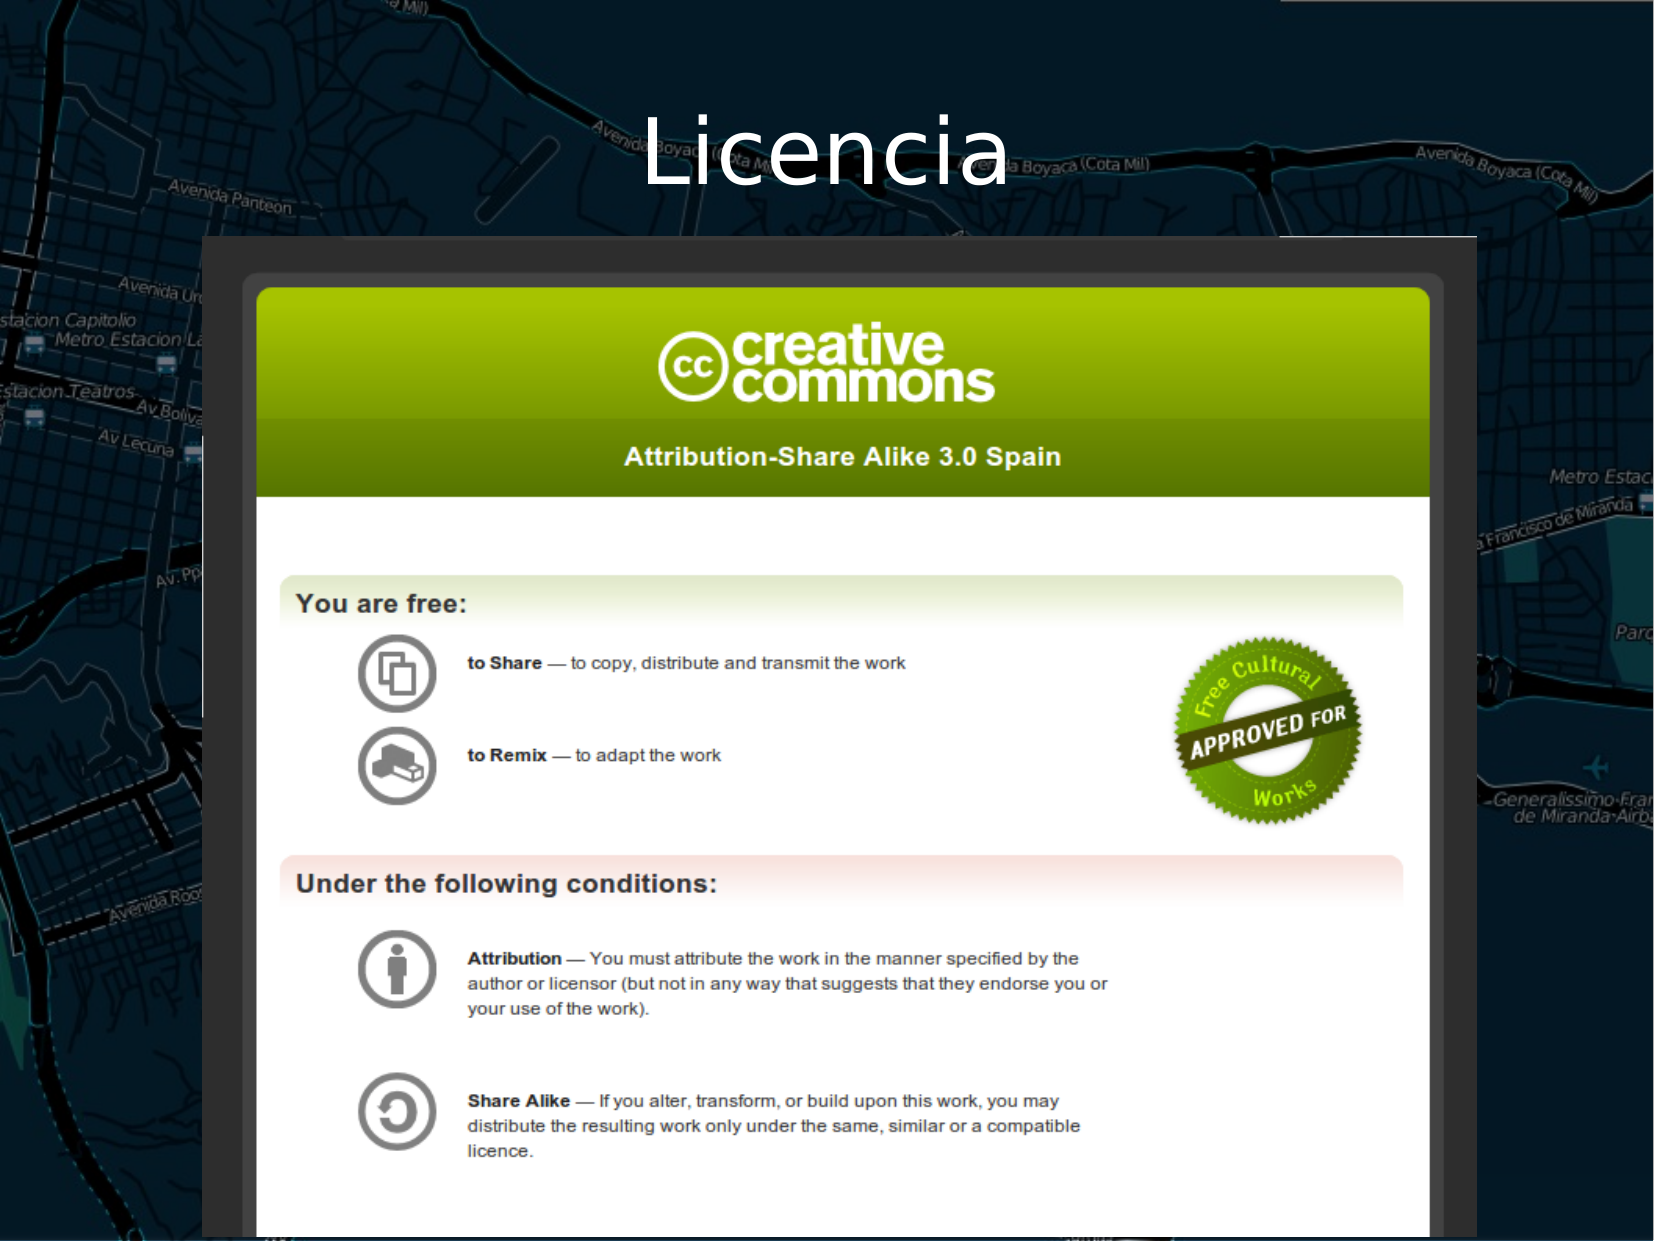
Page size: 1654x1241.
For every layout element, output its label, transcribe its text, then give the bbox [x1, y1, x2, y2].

picture [0, 0, 1653, 1241]
title Licencia [82, 49, 1571, 257]
